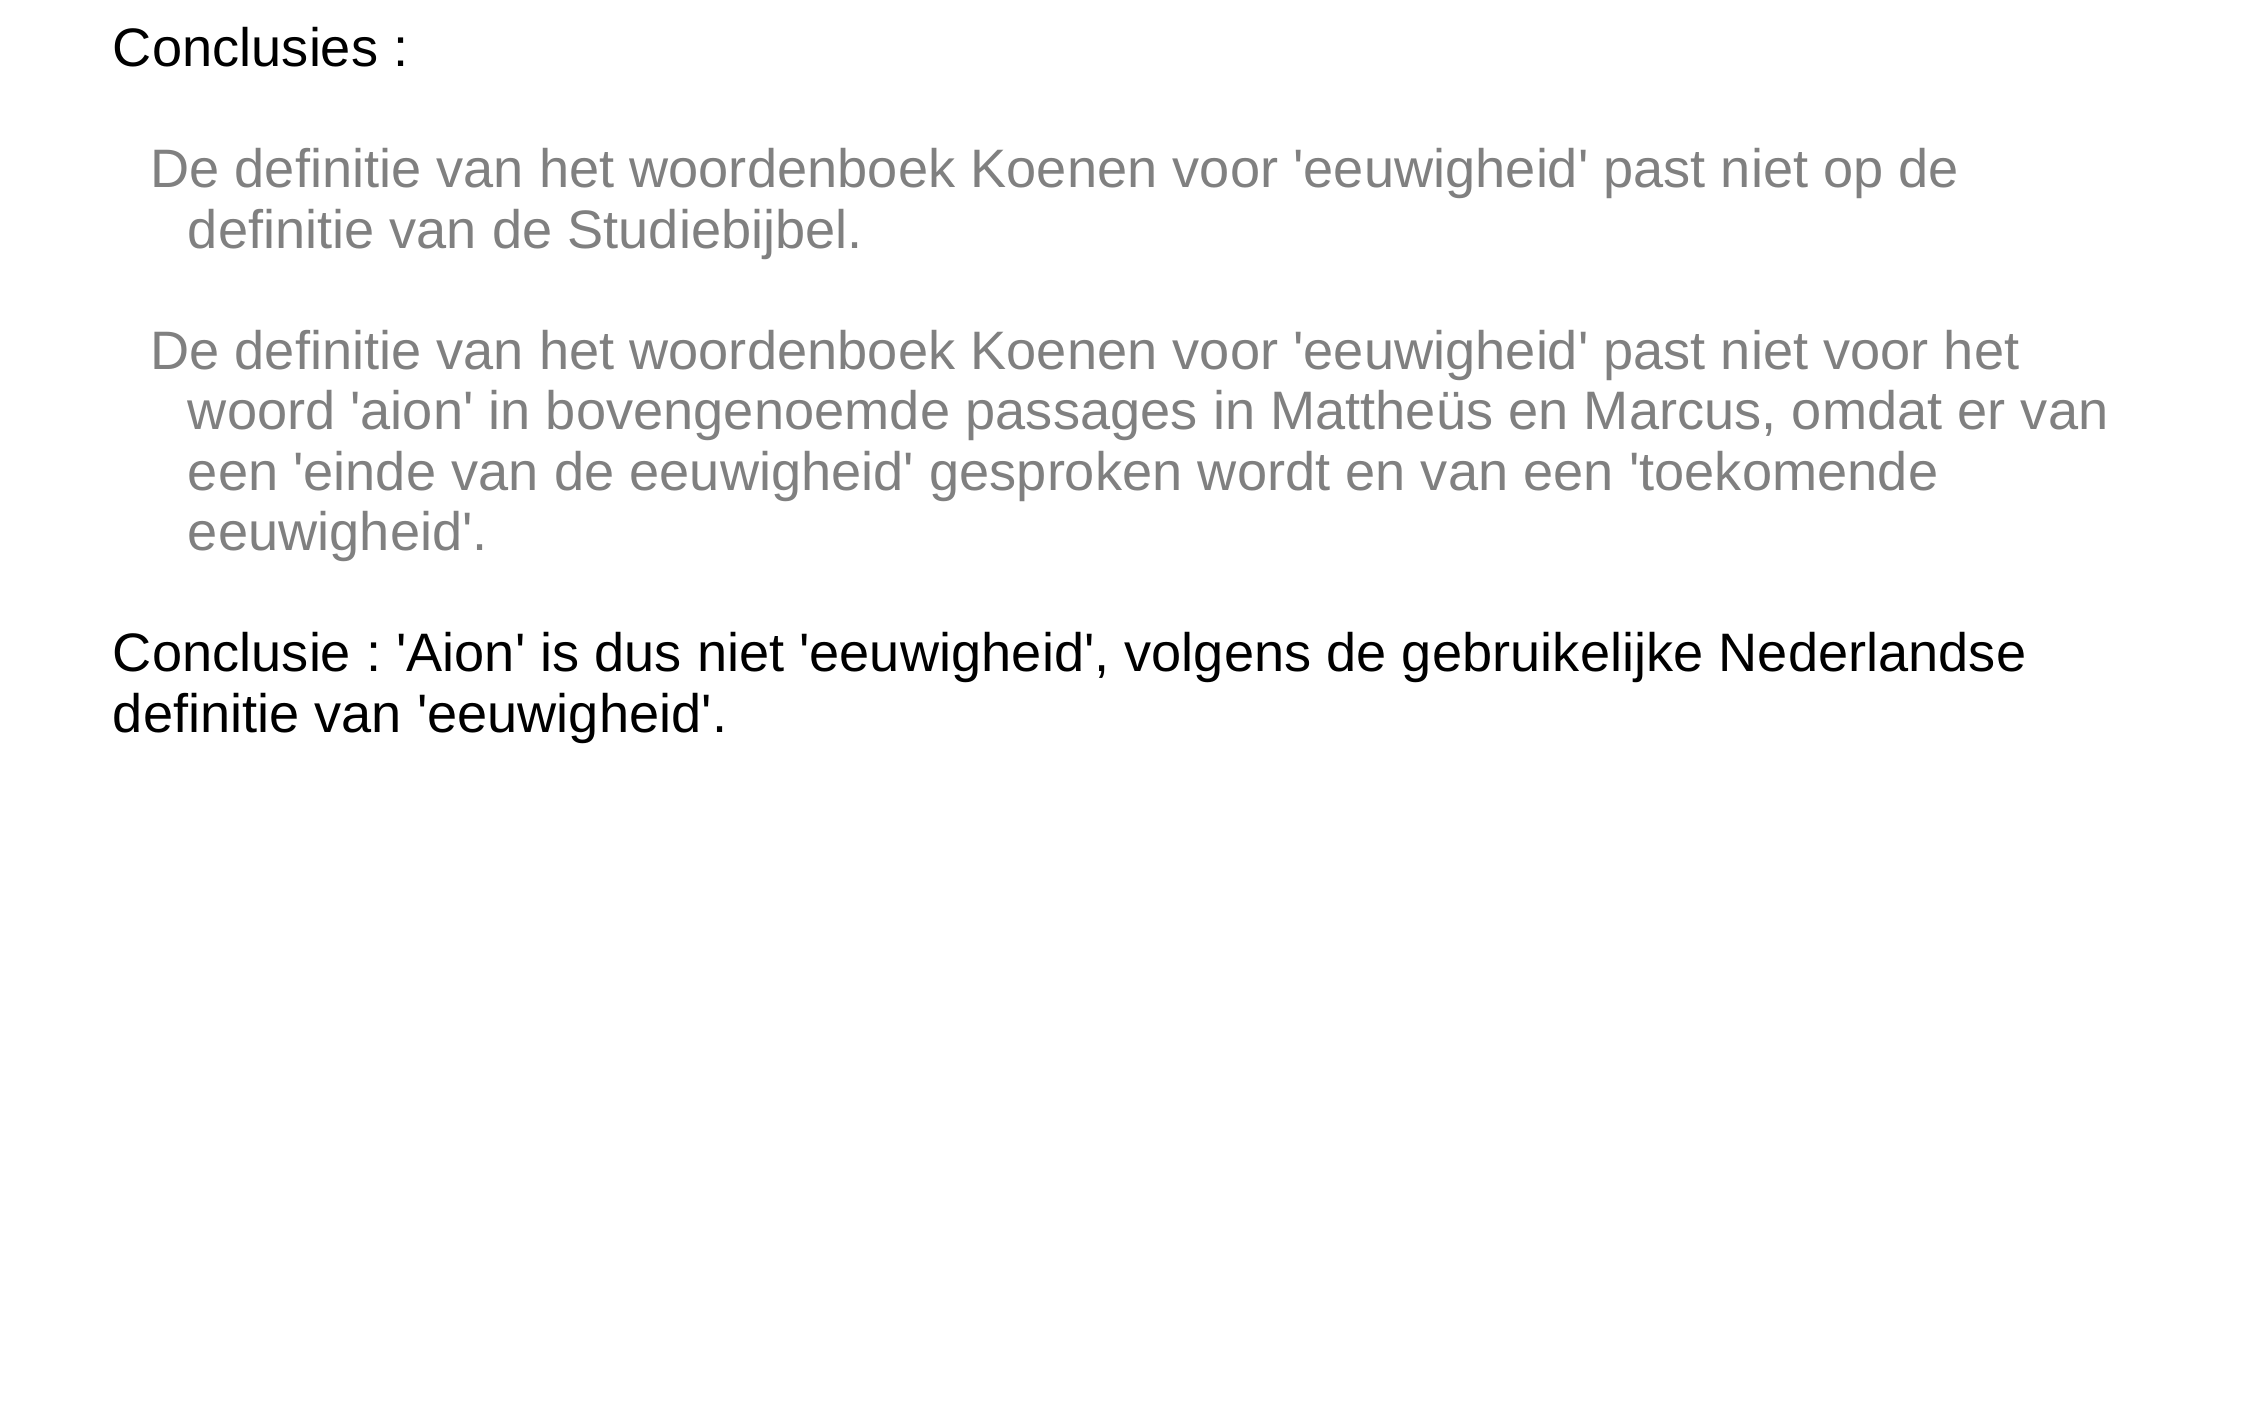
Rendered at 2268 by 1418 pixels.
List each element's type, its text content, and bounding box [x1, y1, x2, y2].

text_box Conclusies : De definitie van het woordenboek Koenen voor 'eeuwigheid' past niet op de definitie van de Studiebijbel. De definitie van het woordenboek Koenen voor 'eeuwigheid' past niet voor het woord 'aion' in bovengenoemde passages in Mattheüs en Marcus, omdat er van een 'einde van de eeuwigheid' gesproken wordt en van een 'toekomende eeuwigheid'. Conclusie : 'Aion' is dus niet 'eeuwigheid', volgens de gebruikelijke Nederlandse definitie van 'eeuwigheid'. [98, 10, 2151, 1123]
